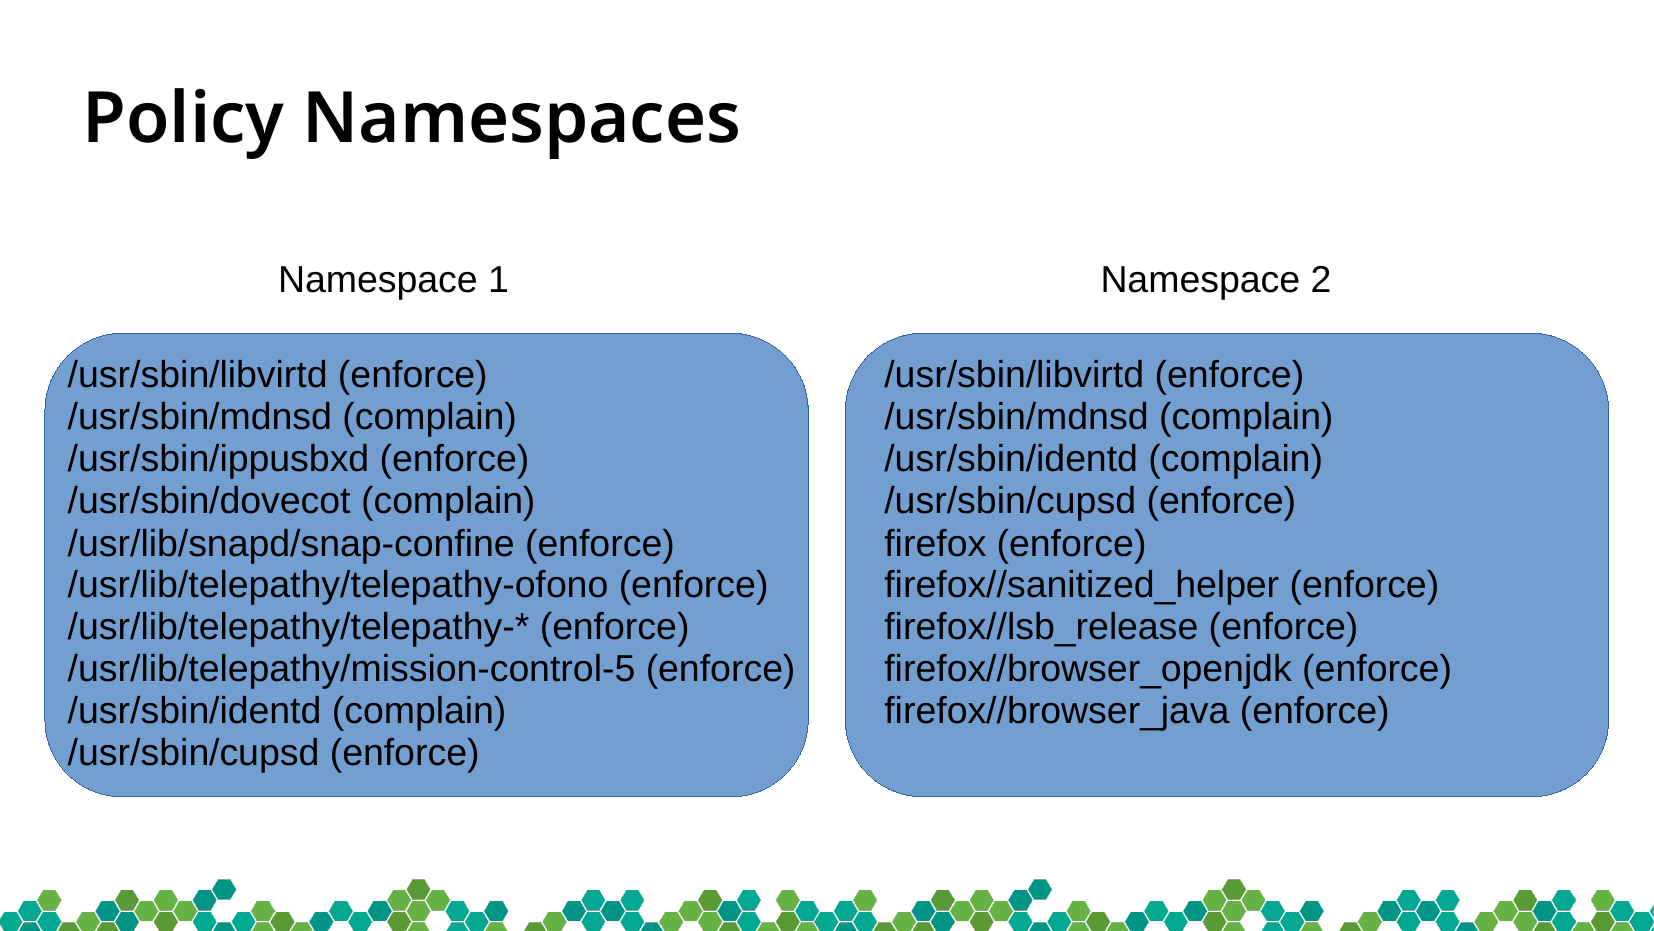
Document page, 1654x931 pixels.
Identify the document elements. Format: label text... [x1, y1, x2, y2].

text_box /usr/sbin/libvirtd (enforce) /usr/sbin/mdnsd (complain) /usr/sbin/identd (complain) /usr/sbin/cupsd (enforce) firefox (enforce) firefox//sanitized_helper (enforce) firefox//lsb_release (enforce) firefox//browser_openjdk (enforce) firefox//browser_java (enforce) [869, 346, 1545, 912]
text_box /usr/sbin/libvirtd (enforce) /usr/sbin/mdnsd (complain) /usr/sbin/ippusbxd (enforce) /usr/sbin/dovecot (complain) /usr/lib/snapd/snap-confine (enforce) /usr/lib/telepathy/telepathy-ofono (enforce) /usr/lib/telepathy/telepathy-* (enforce) /usr/lib/telepathy/mission-control-5 (enforce) /usr/sbin/identd (complain) /usr/sbin/cupsd (enforce) [52, 346, 869, 912]
text_box Namespace 2 [1085, 251, 1347, 309]
picture [0, 871, 1654, 931]
text_box Namespace 1 [263, 251, 524, 309]
text_box [44, 378, 52, 752]
text_box [79, 333, 774, 346]
text_box [880, 333, 1609, 796]
title Policy Namespaces [82, 37, 1571, 193]
text_box [845, 354, 869, 776]
